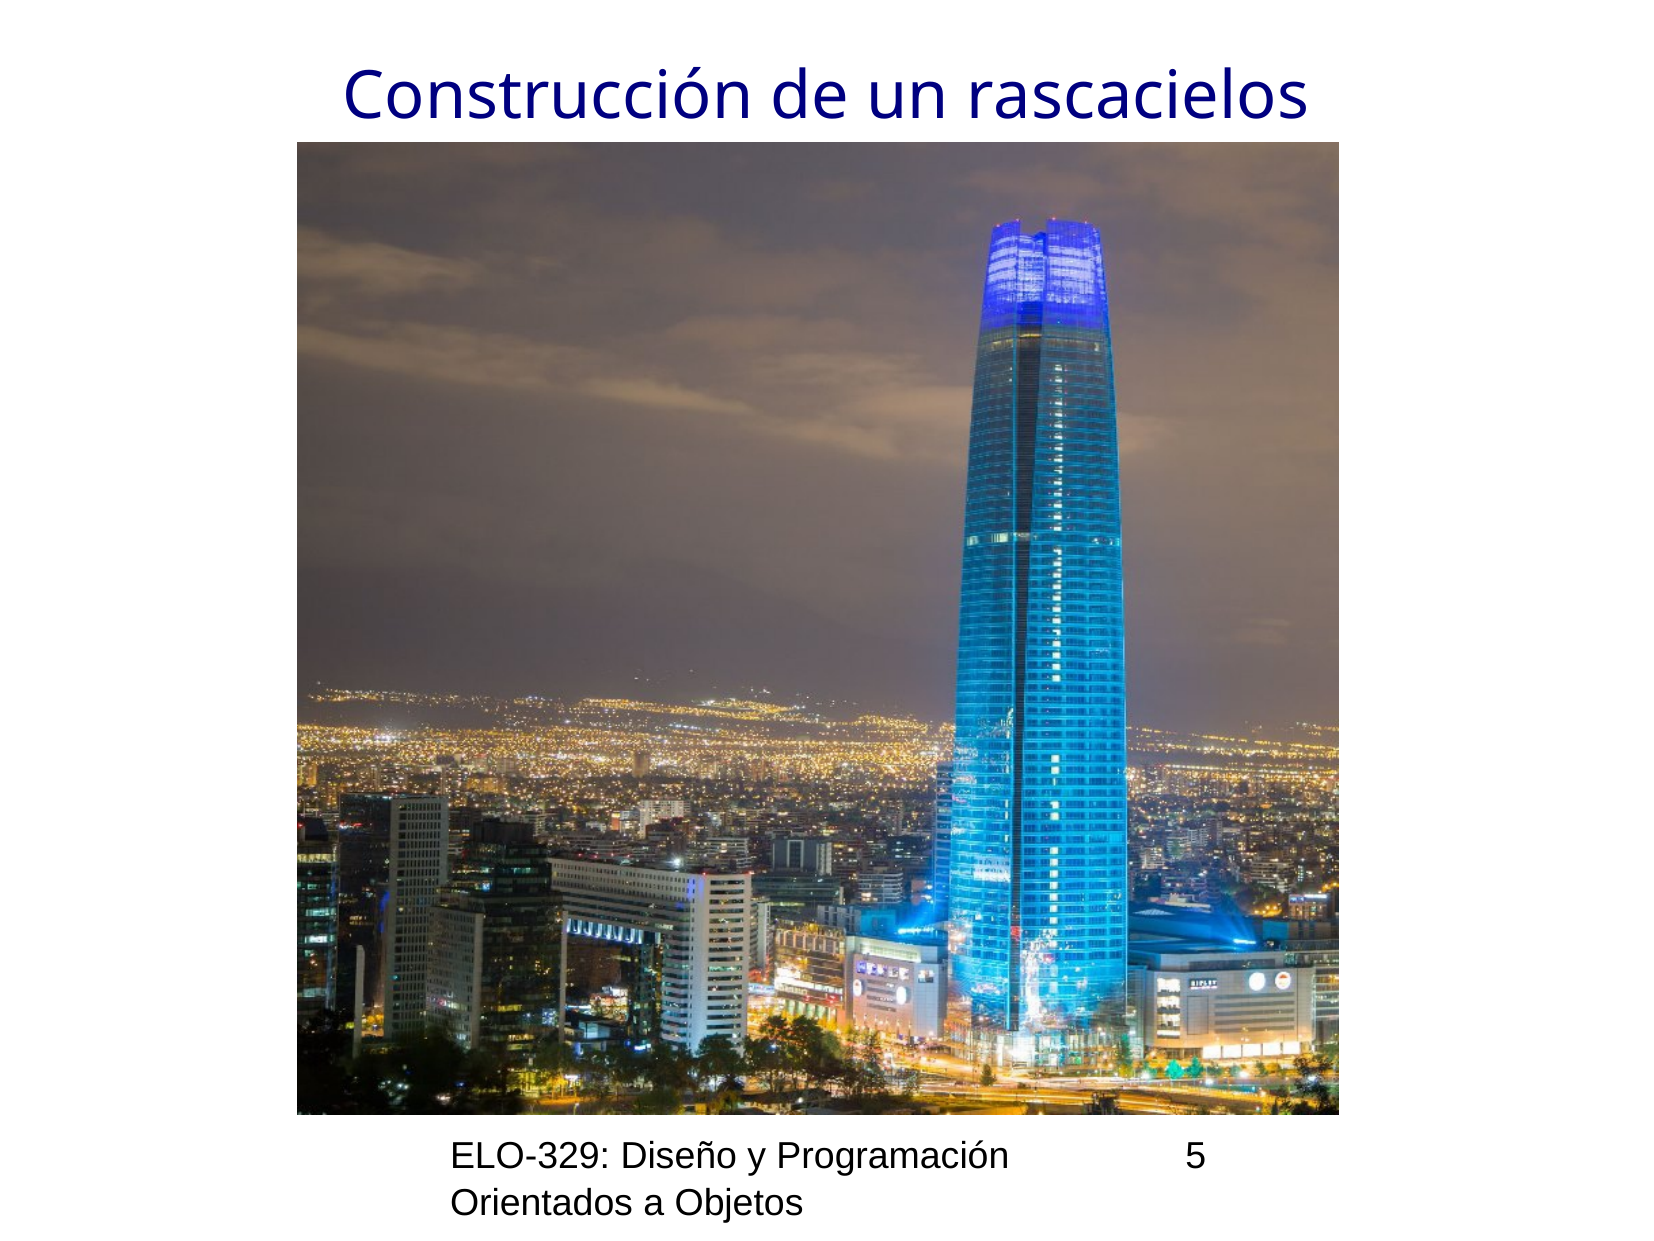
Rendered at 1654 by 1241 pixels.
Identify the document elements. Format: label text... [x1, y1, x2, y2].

picture [297, 142, 1339, 1115]
title Construcción de un rascacielos [82, 43, 1571, 144]
